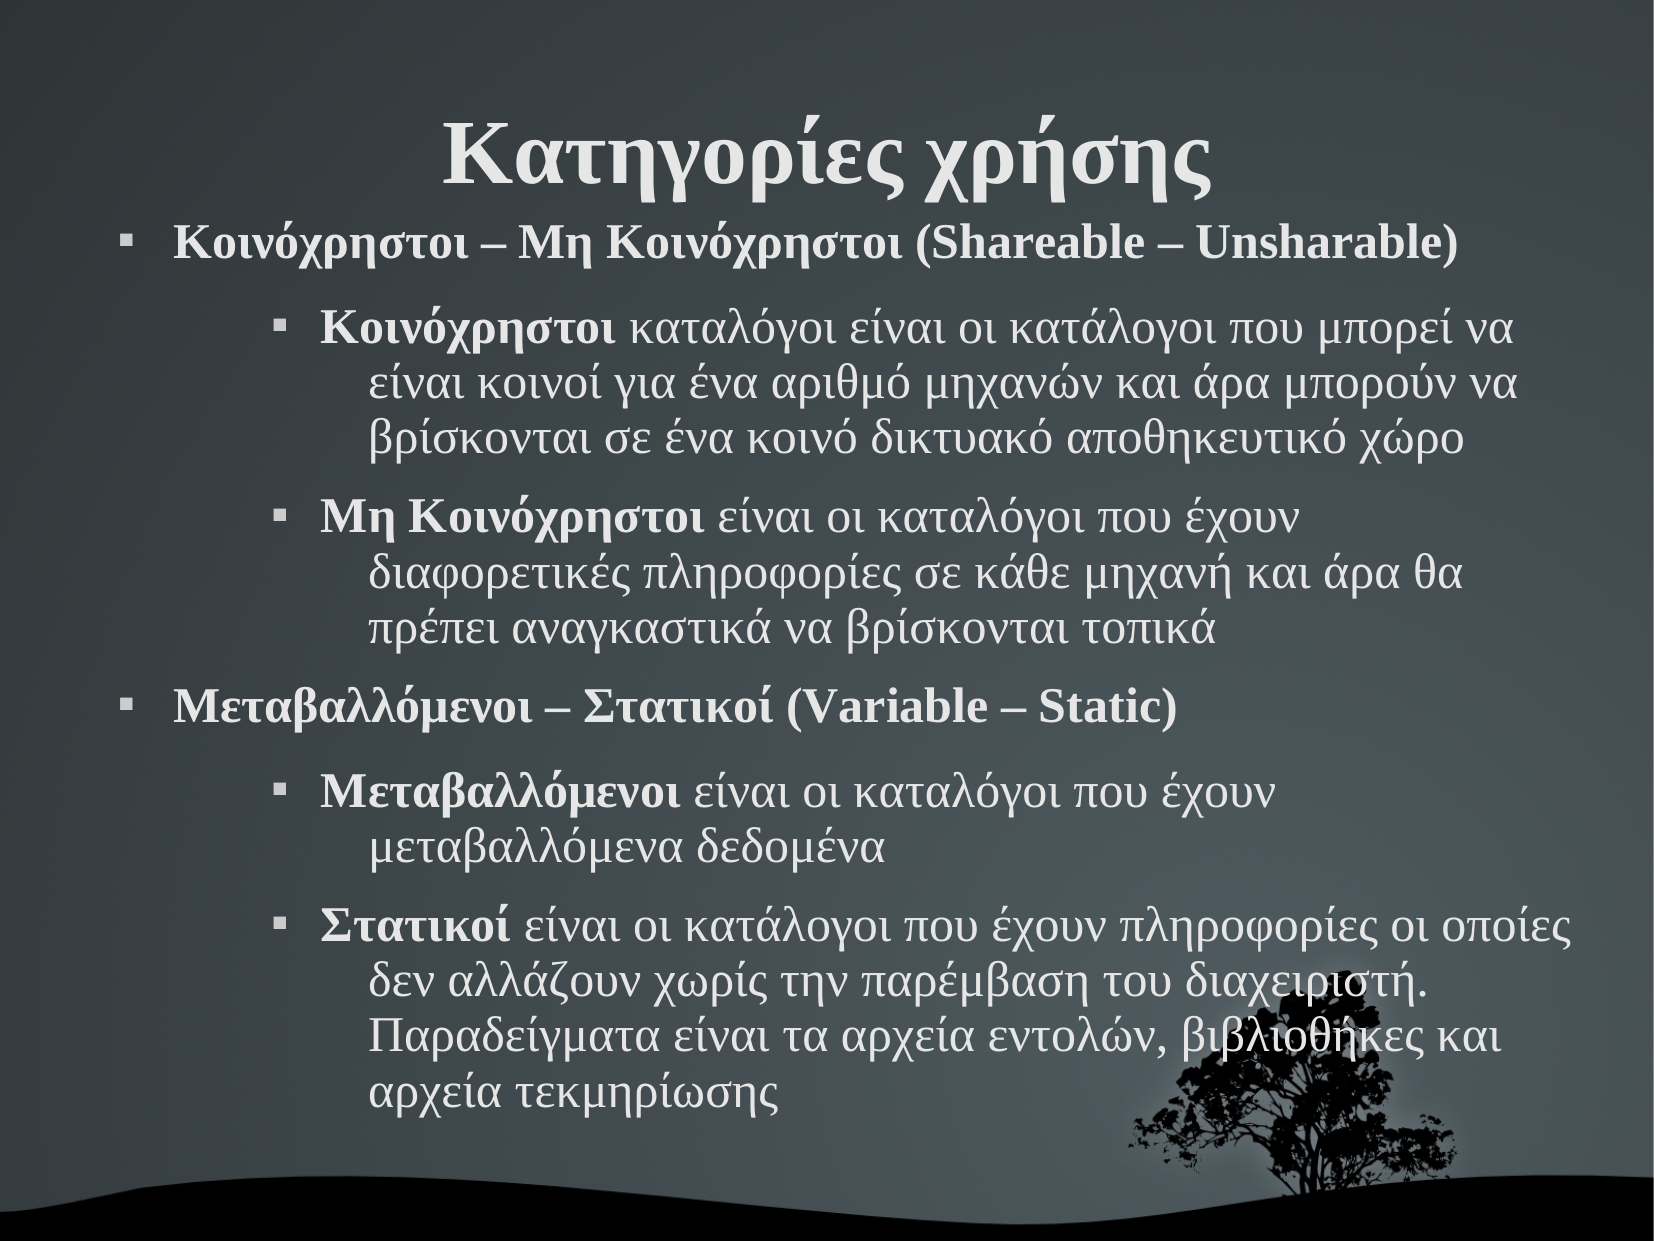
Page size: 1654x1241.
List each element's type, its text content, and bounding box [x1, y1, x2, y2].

picture [0, 0, 1654, 1241]
title Κατηγορίες χρήσης [82, 49, 1571, 257]
list Κοινόχρηστοι – Μη Κοινόχρηστοι (Shareable – Unsharable) Κοινόχρηστοι καταλόγοι είναι οι κατάλογοι που μπορεί να είναι κοινοί για ένα αριθμό μηχανών και άρα μπορούν να βρίσκονται σε ένα κοινό δικτυακό αποθηκευτικό χώρο Μη Κοινόχρηστοι είναι οι καταλόγοι που έχουν διαφορετικές πληροφορίες σε κάθε μηχανή και άρα θα πρέπει αναγκαστικά να βρίσκονται τοπικά Μεταβαλλόμενοι – Στατικοί (Variable – Static) Μεταβαλλόμενοι είναι οι καταλόγοι που έχουν μεταβαλλόμενα δεδομένα Στατικοί είναι οι κατάλογοι που έχουν πληροφορίες οι οποίες δεν αλλάζουν χωρίς την παρέμβαση του διαχειριστή. Παραδείγματα είναι τα αρχεία εντολών, βιβλιοθήκες και αρχεία τεκμηρίωσης [84, 214, 1573, 1220]
